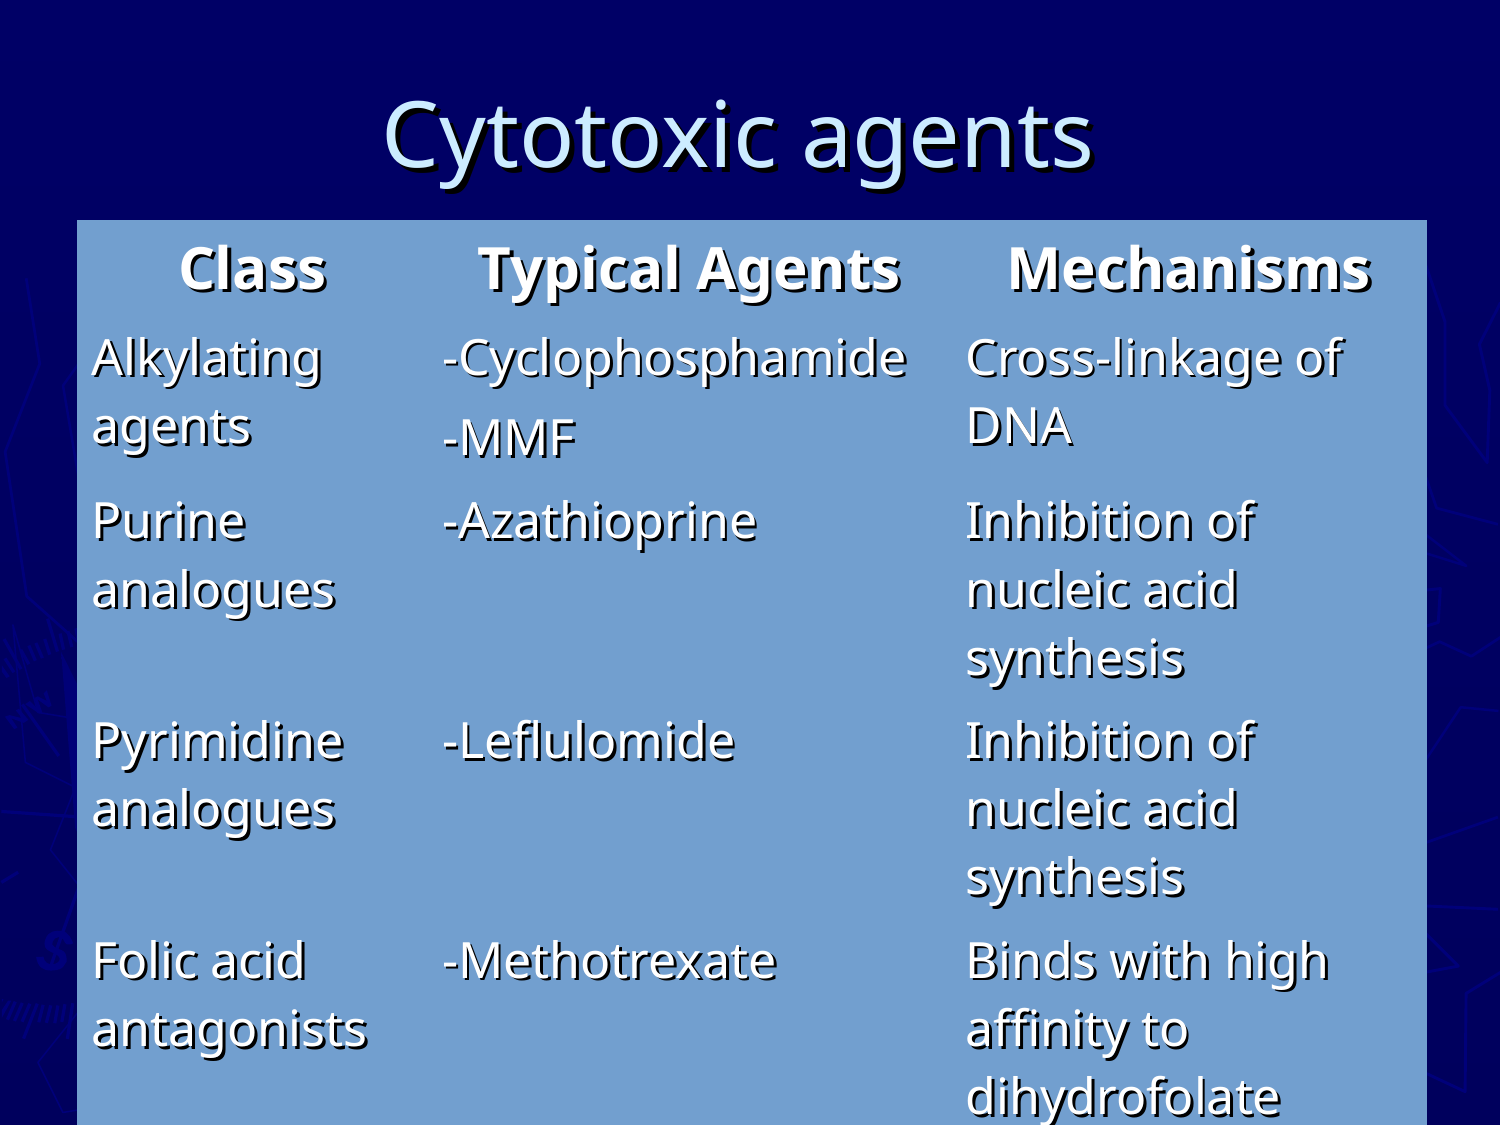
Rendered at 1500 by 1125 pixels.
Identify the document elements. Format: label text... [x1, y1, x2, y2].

table_header Class [77, 220, 427, 314]
table_cell Folic acid antagonists [77, 917, 427, 1125]
table_cell -Methotrexate [427, 917, 951, 1125]
table_cell Pyrimidine analogues [77, 698, 427, 917]
table_header Mechanisms [951, 220, 1427, 314]
table_header Typical Agents [427, 220, 951, 314]
table_cell Purine analogues [77, 478, 427, 698]
table_cell Inhibition of nucleic acid synthesis [951, 698, 1427, 917]
table_cell Inhibition of nucleic acid synthesis [951, 478, 1427, 698]
table_cell Alkylating agents [77, 314, 427, 478]
table_cell -Leflulomide [427, 698, 951, 917]
table_cell Cross-linkage of DNA [951, 314, 1427, 478]
table_cell -Cyclophosphamide -MMF [427, 314, 951, 478]
title Cytotoxic agents [49, 37, 1451, 225]
table_cell -Azathioprine [427, 478, 951, 698]
table_cell Binds with high affinity to dihydrofolate reductase [951, 917, 1427, 1125]
